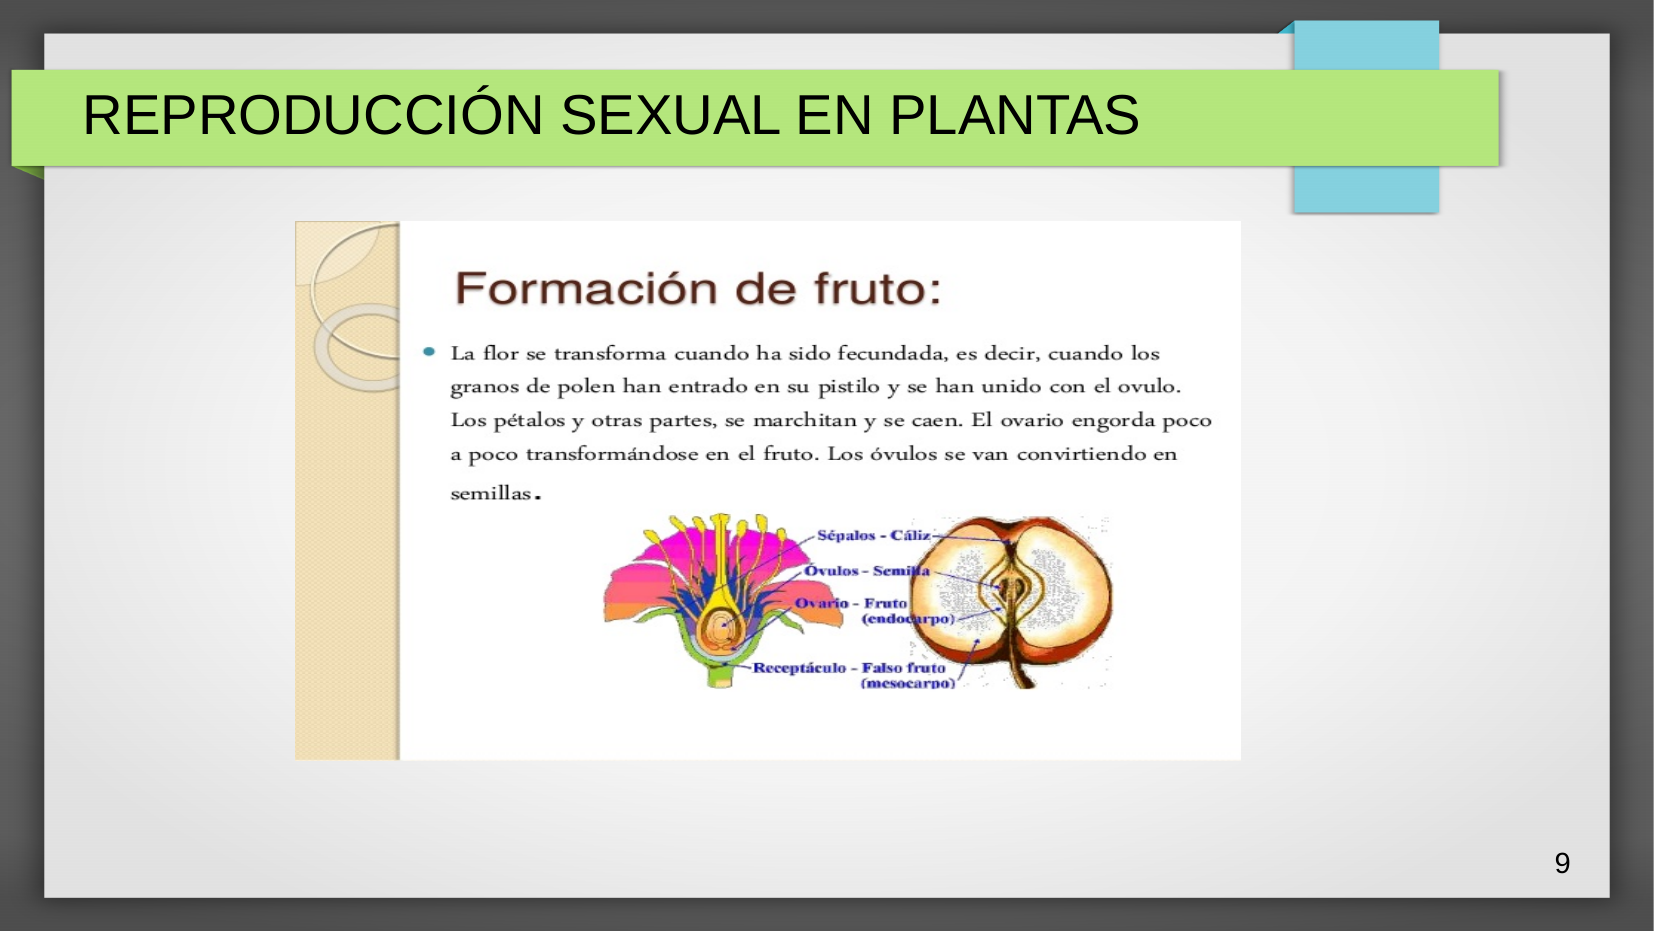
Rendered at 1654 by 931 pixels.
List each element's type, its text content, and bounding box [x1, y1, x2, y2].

title REPRODUCCIÓN SEXUAL EN PLANTAS [82, 70, 1264, 160]
picture [0, 0, 1654, 931]
